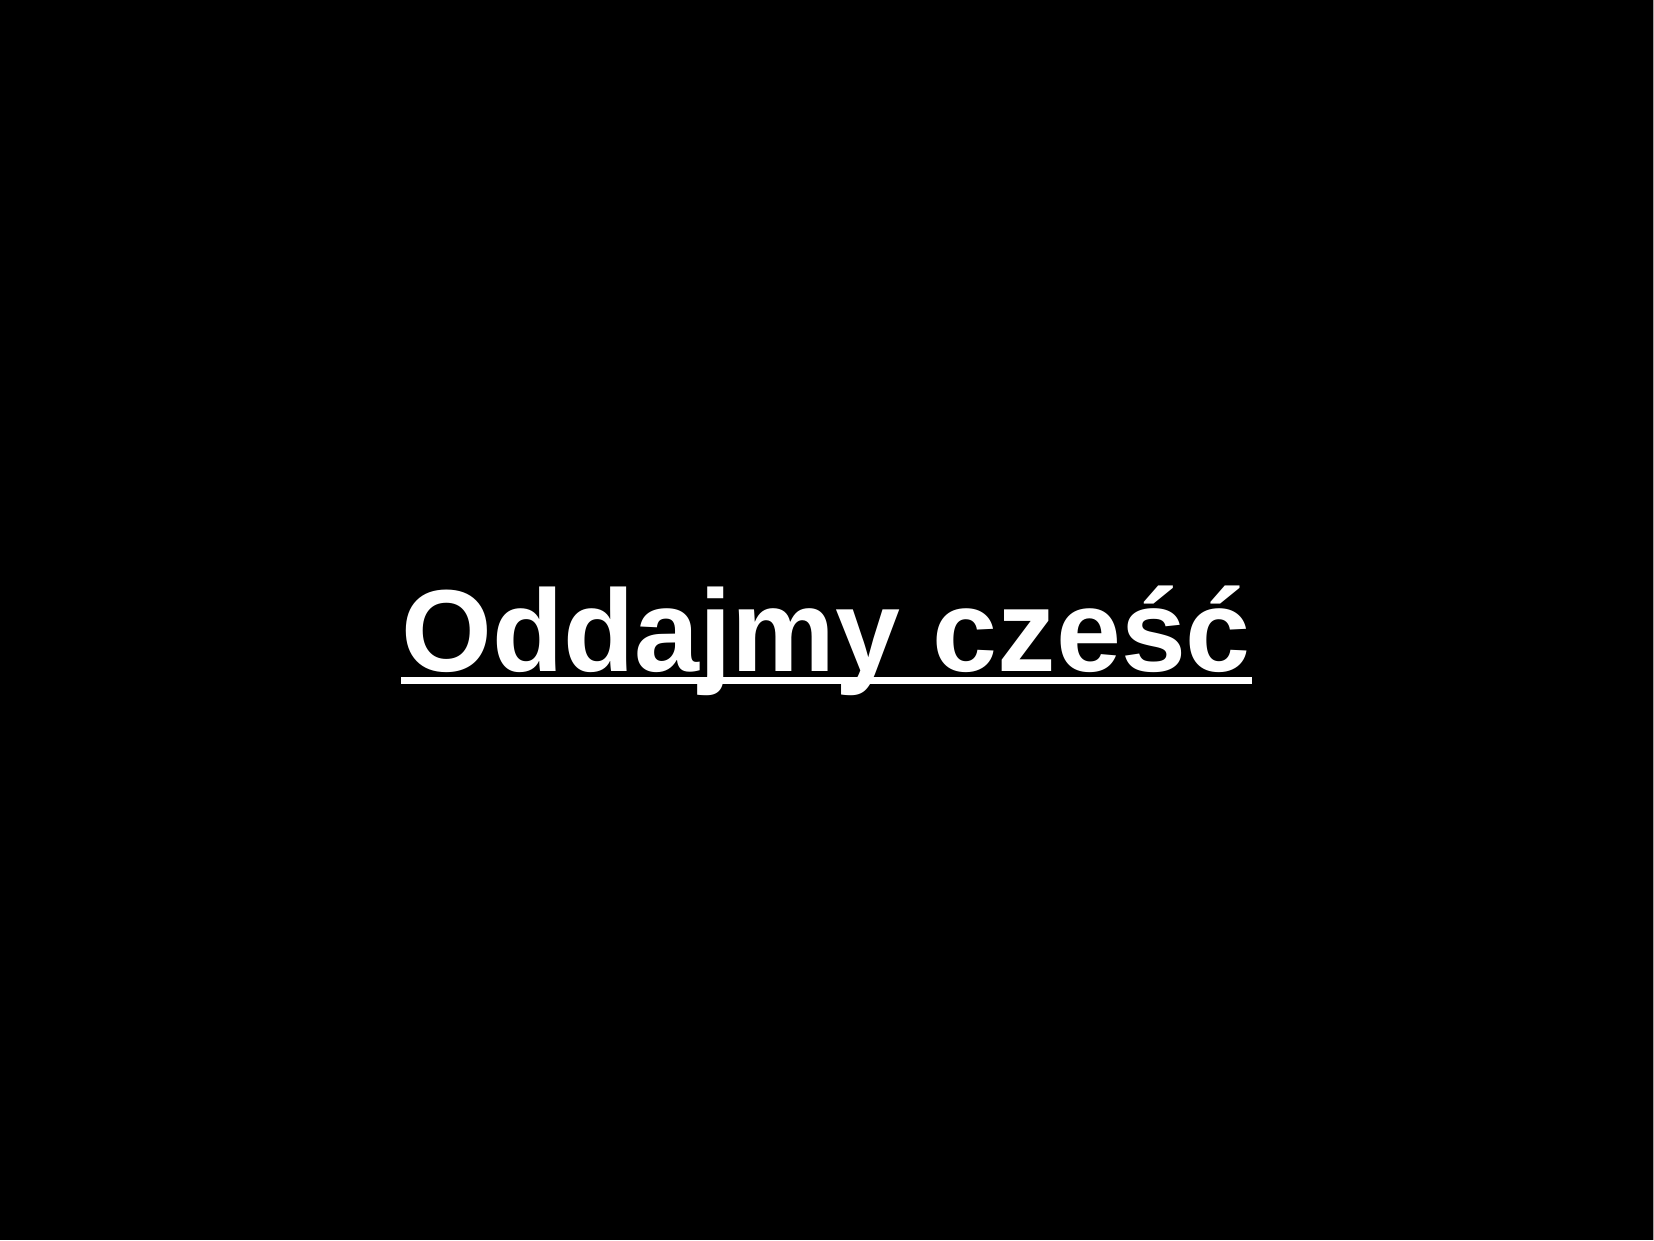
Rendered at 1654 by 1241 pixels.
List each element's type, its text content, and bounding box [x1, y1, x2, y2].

subtitle Oddajmy cześć [0, 0, 1654, 1229]
